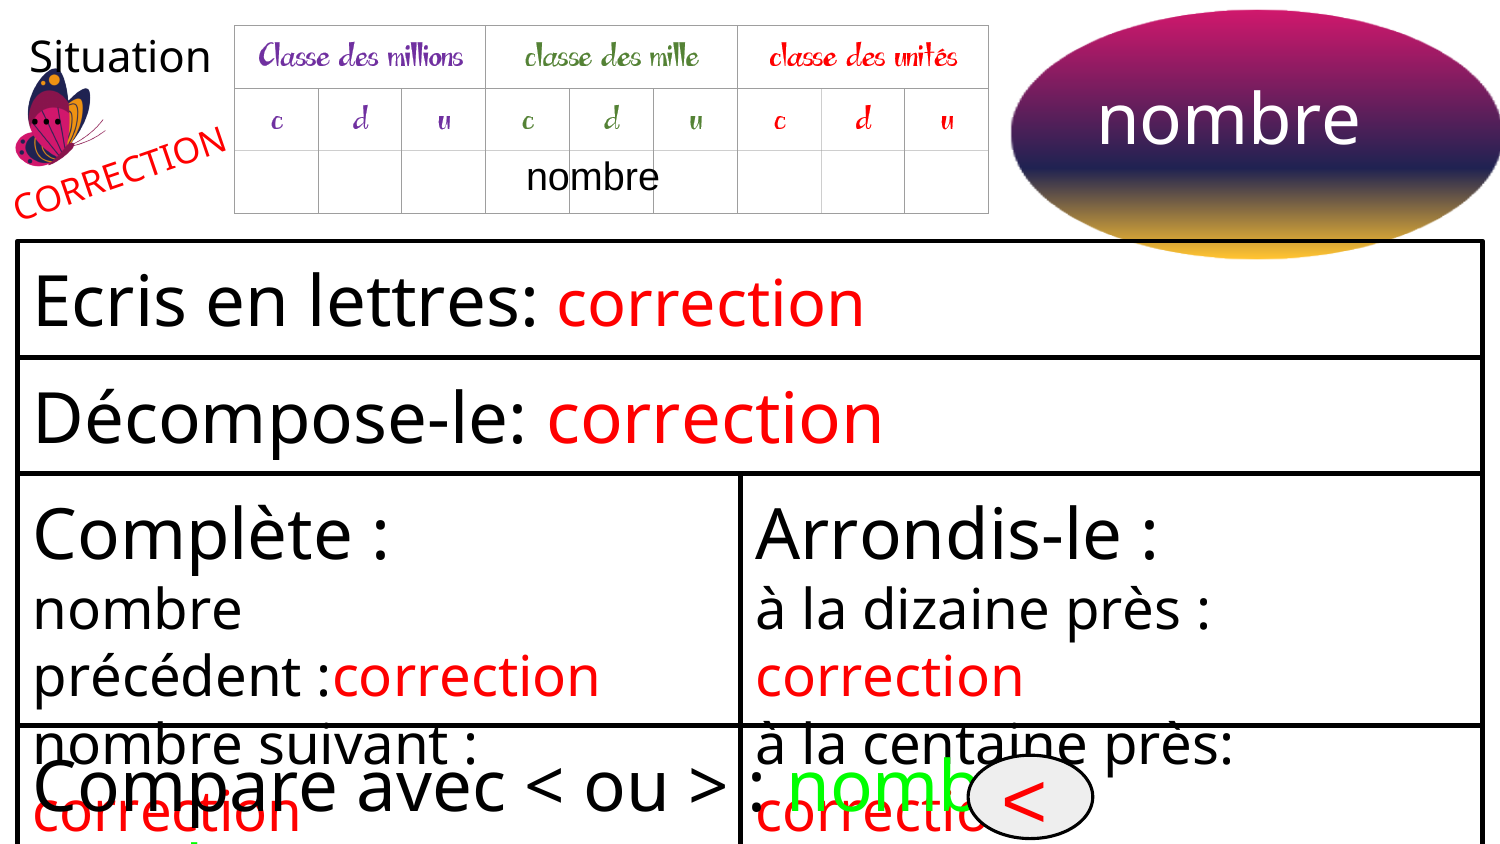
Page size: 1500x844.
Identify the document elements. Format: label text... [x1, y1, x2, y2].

text_box Arrondis-le : à la dizaine près : correction à la centaine près: correction [740, 473, 1483, 723]
text_box Décompose-le: correction [17, 357, 1483, 471]
text_box [968, 768, 985, 826]
picture [231, 0, 1500, 283]
text_box < [985, 734, 1075, 844]
text_box Situation … [14, 13, 257, 97]
picture [0, 88, 141, 168]
text_box nombre [511, 136, 990, 215]
text_box Ecris en lettres: correction [17, 241, 1483, 355]
text_box nombre [1031, 58, 1445, 175]
text_box CORRECTION [0, 79, 302, 249]
text_box [1075, 767, 1093, 827]
text_box Compare avec < ou > : nombre nombre [17, 725, 1483, 842]
text_box Complète : nombre précédent :correction nombre suivant : correction [17, 473, 738, 723]
